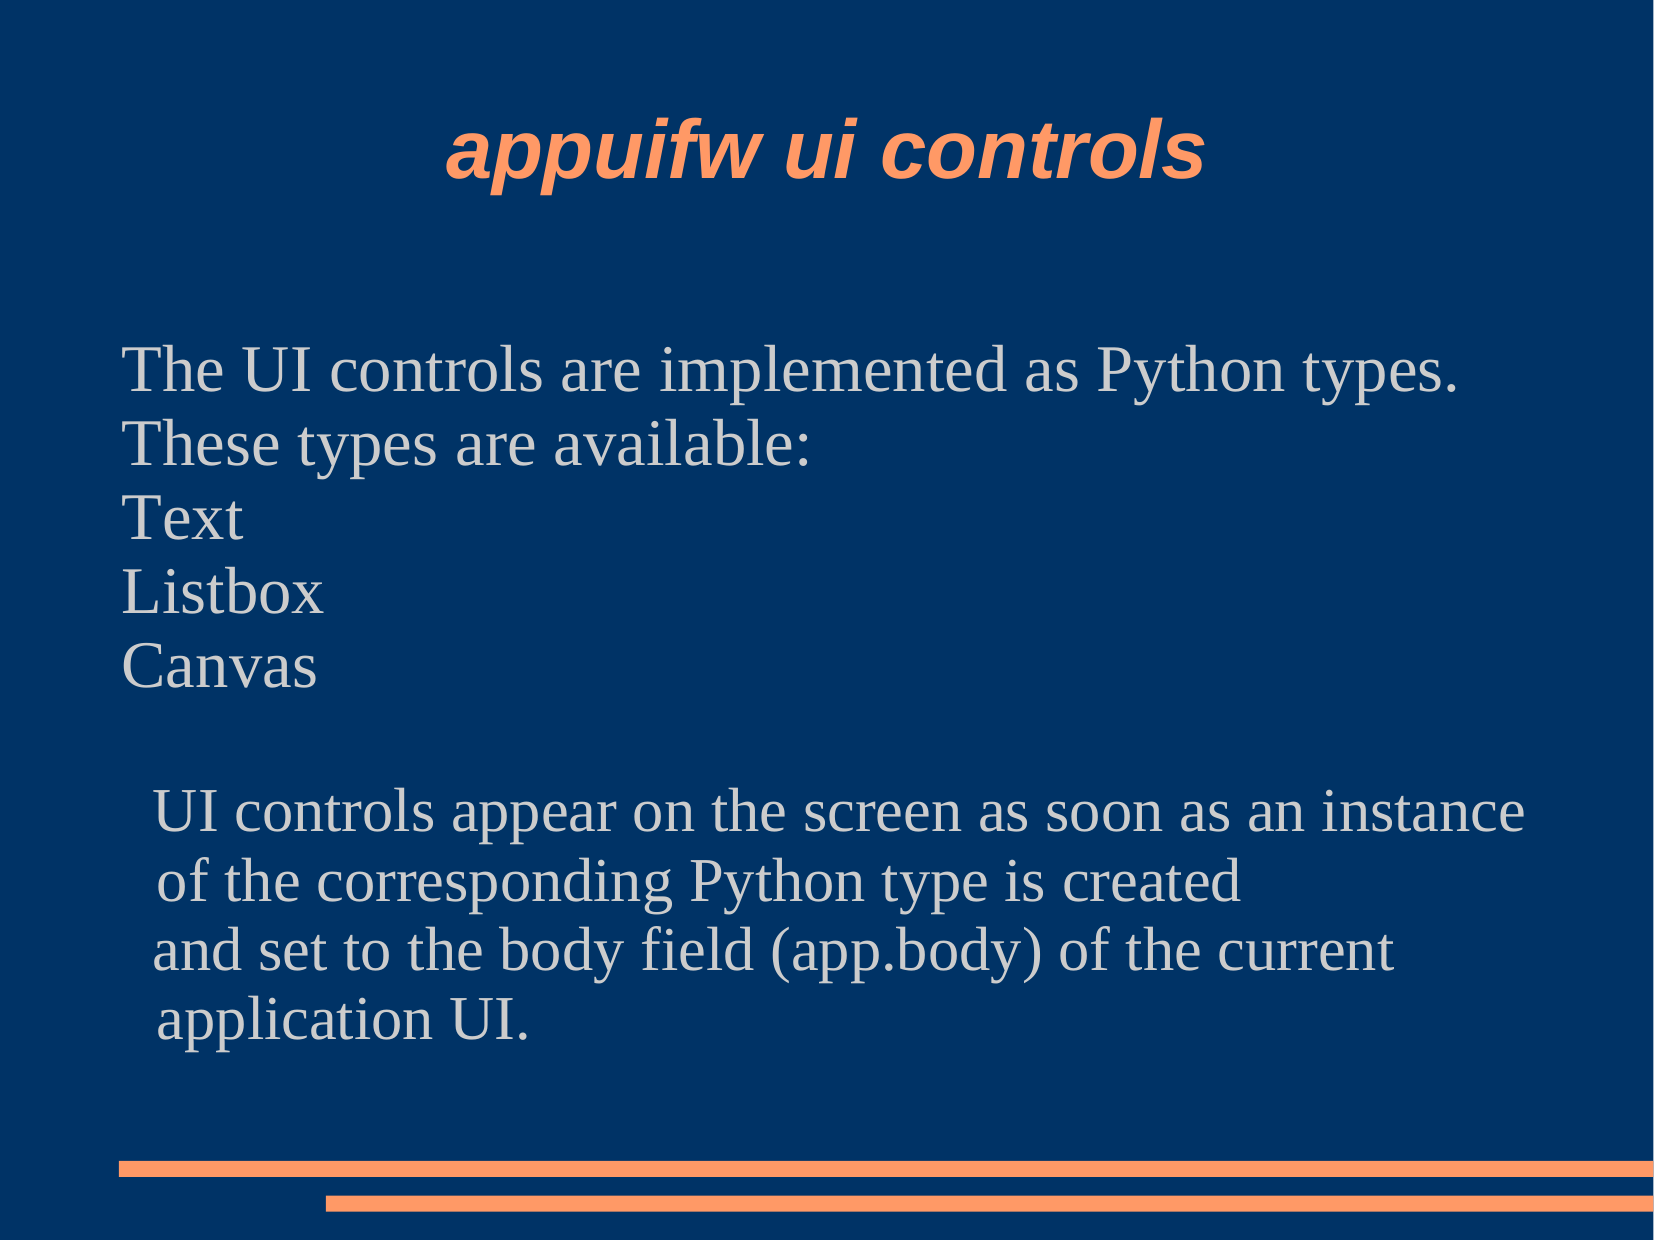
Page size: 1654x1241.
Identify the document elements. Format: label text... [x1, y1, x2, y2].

subtitle The UI controls are implemented as Python types. These types are available: Text Listbox Canvas UI controls appear on the screen as soon as an instance of the corresponding Python type is created and set to the body field (app.body) of the current application UI. [121, 233, 1561, 1221]
title appuifw ui controls [121, 53, 1534, 233]
